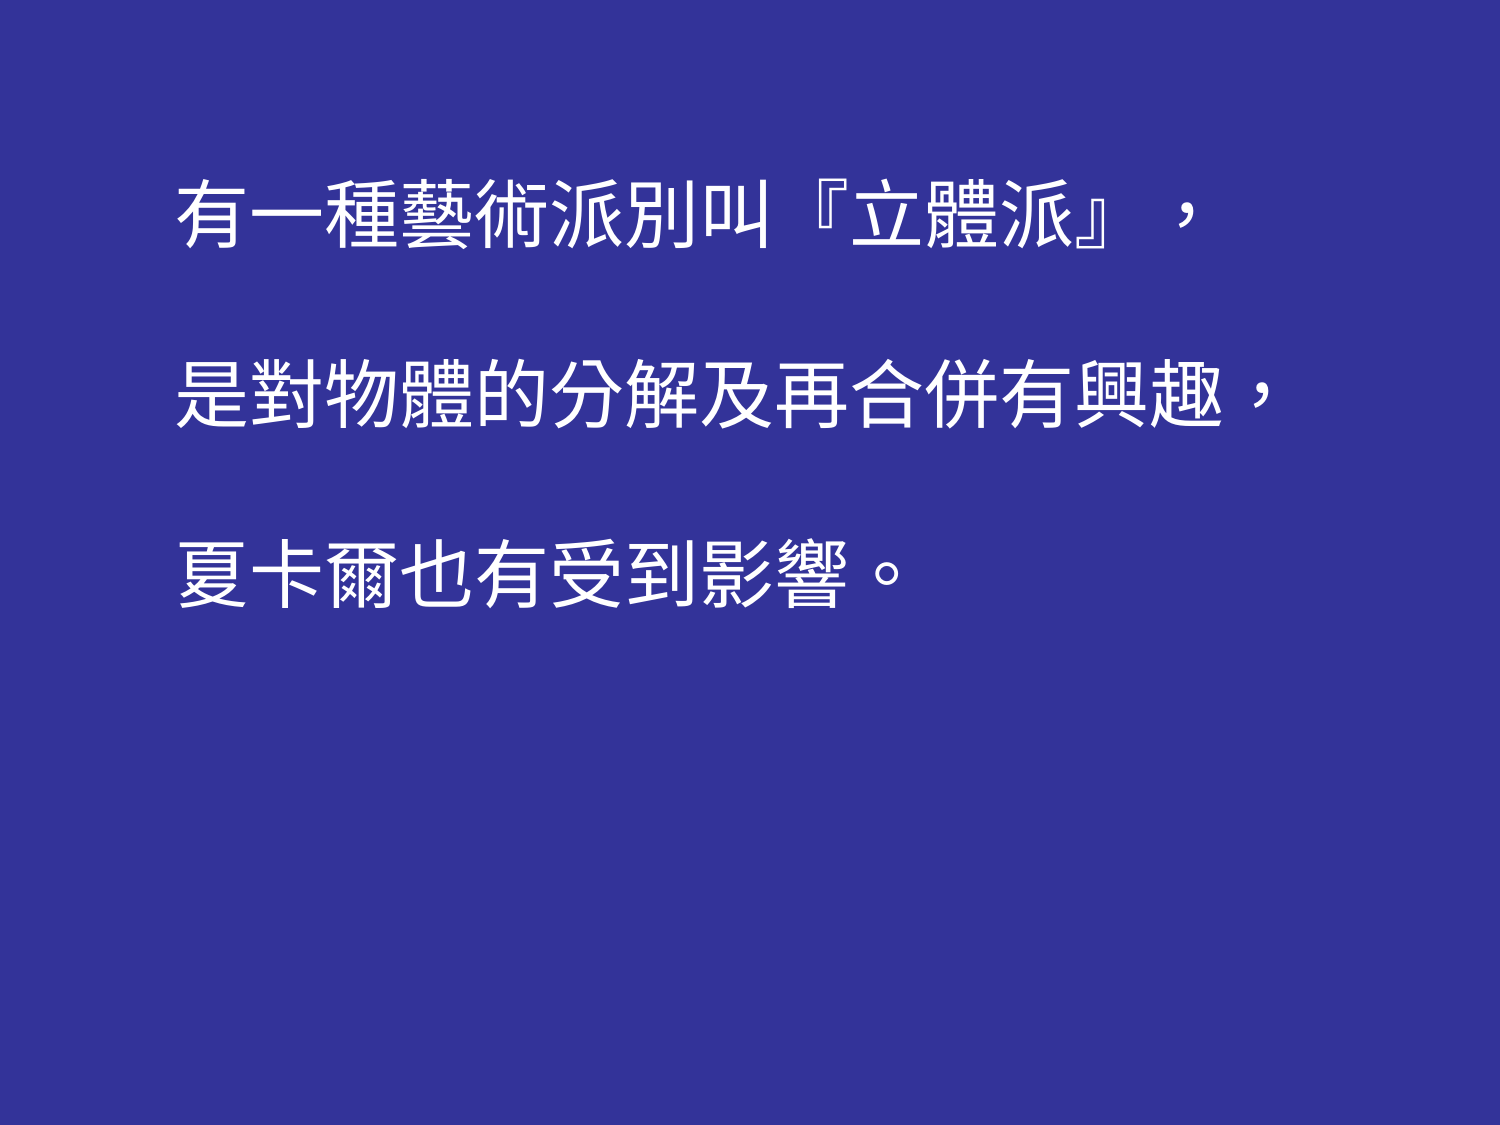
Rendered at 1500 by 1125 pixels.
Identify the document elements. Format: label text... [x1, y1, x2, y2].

text_box 有一種藝術派別叫『立體派』， 是對物體的分解及再合併有興趣， 夏卡爾也有受到影響。 [159, 160, 1315, 625]
